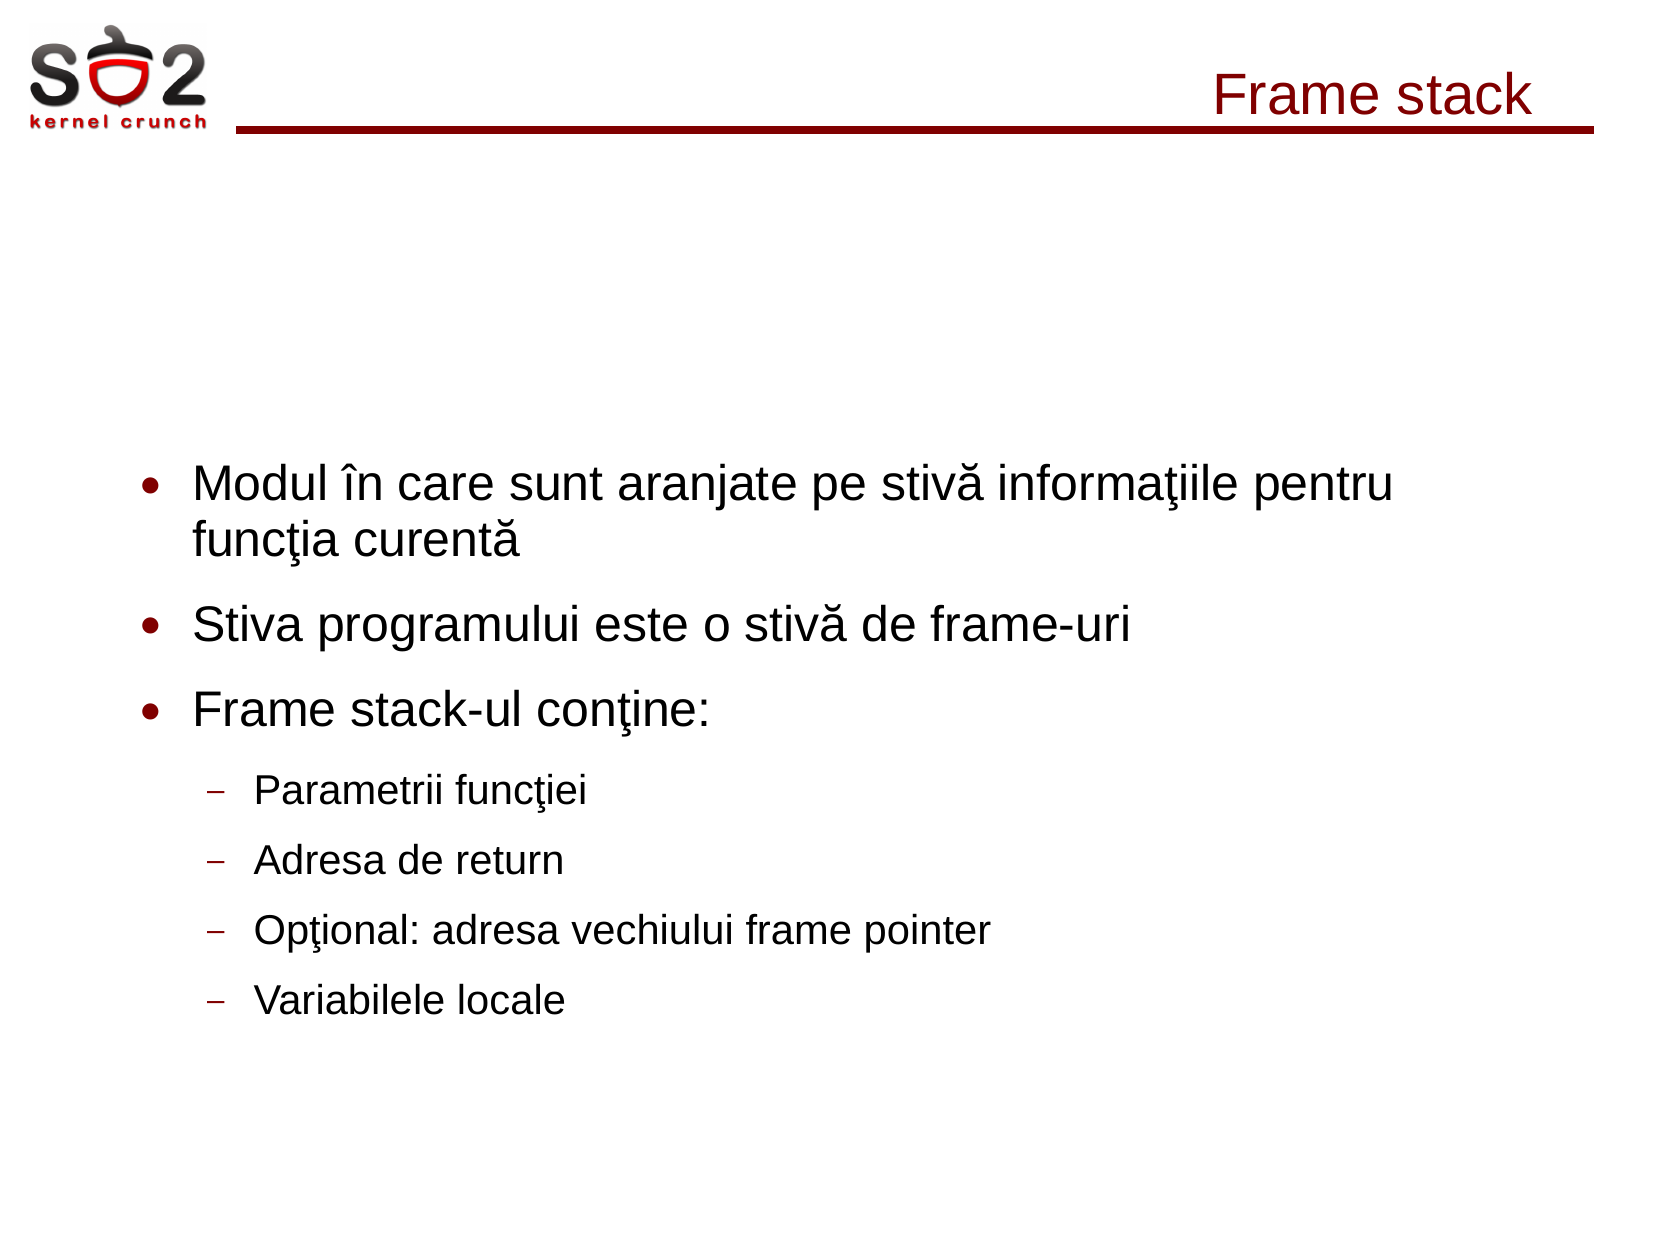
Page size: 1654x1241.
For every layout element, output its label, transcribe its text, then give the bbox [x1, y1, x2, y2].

title Frame stack [121, 11, 1534, 178]
list Modul în care sunt aranjate pe stivă informaţiile pentru funcţia curentă Stiva programului este o stivă de frame-uri Frame stack-ul conţine: Parametrii funcţiei Adresa de return Opţional: adresa vechiului frame pointer Variabilele locale [121, 348, 1534, 1130]
picture [29, 23, 121, 130]
